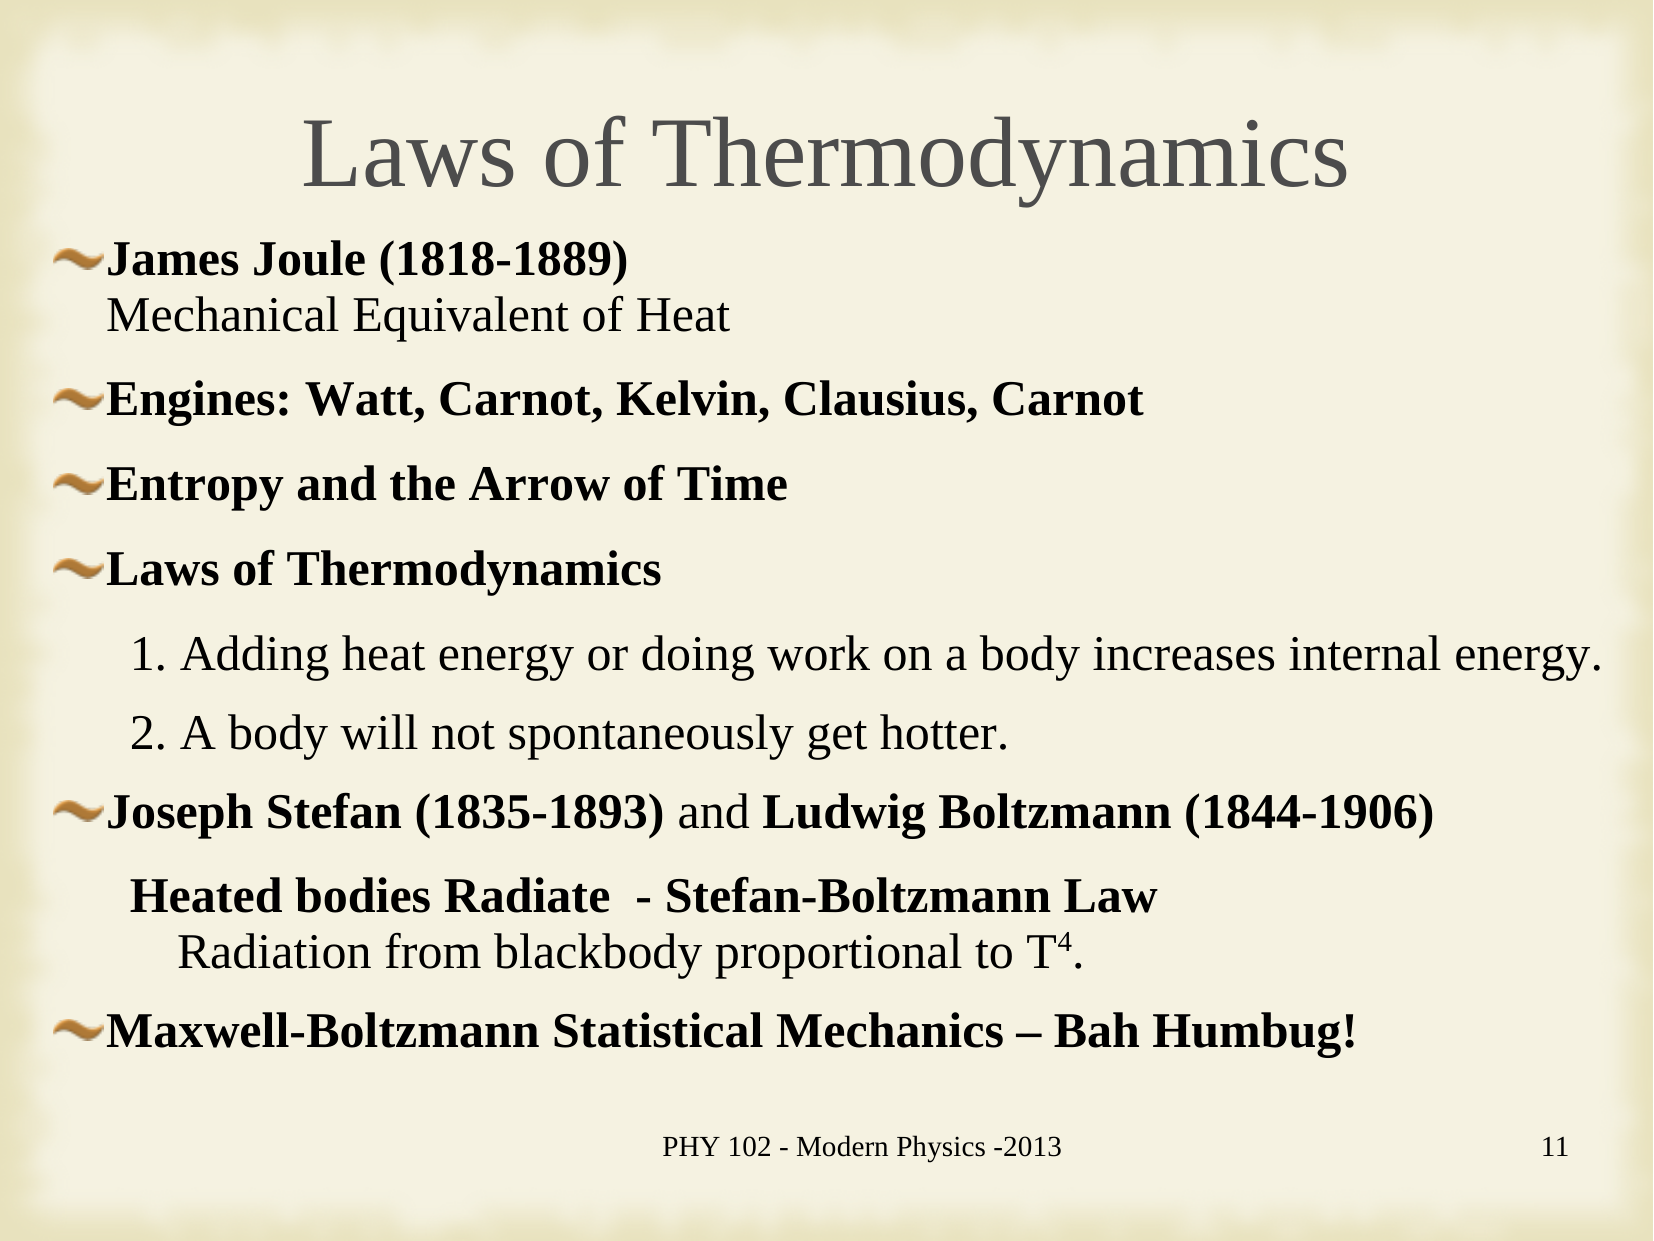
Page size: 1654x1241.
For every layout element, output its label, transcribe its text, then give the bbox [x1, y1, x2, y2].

picture [0, 0, 1653, 1241]
title Laws of Thermodynamics [82, 49, 1571, 231]
list James Joule (1818-1889) Mechanical Equivalent of Heat Engines: Watt, Carnot, Kelvin, Clausius, Carnot Entropy and the Arrow of Time Laws of Thermodynamics 1. Adding heat energy or doing work on a body increases internal energy. 2. A body will not spontaneously get hotter. Joseph Stefan (1835-1893) and Ludwig Boltzmann (1844-1906) Heated bodies Radiate - Stefan-Boltzmann Law Radiation from blackbody proportional to T4. Maxwell-Boltzmann Statistical Mechanics – Bah Humbug! [35, 231, 1613, 1074]
